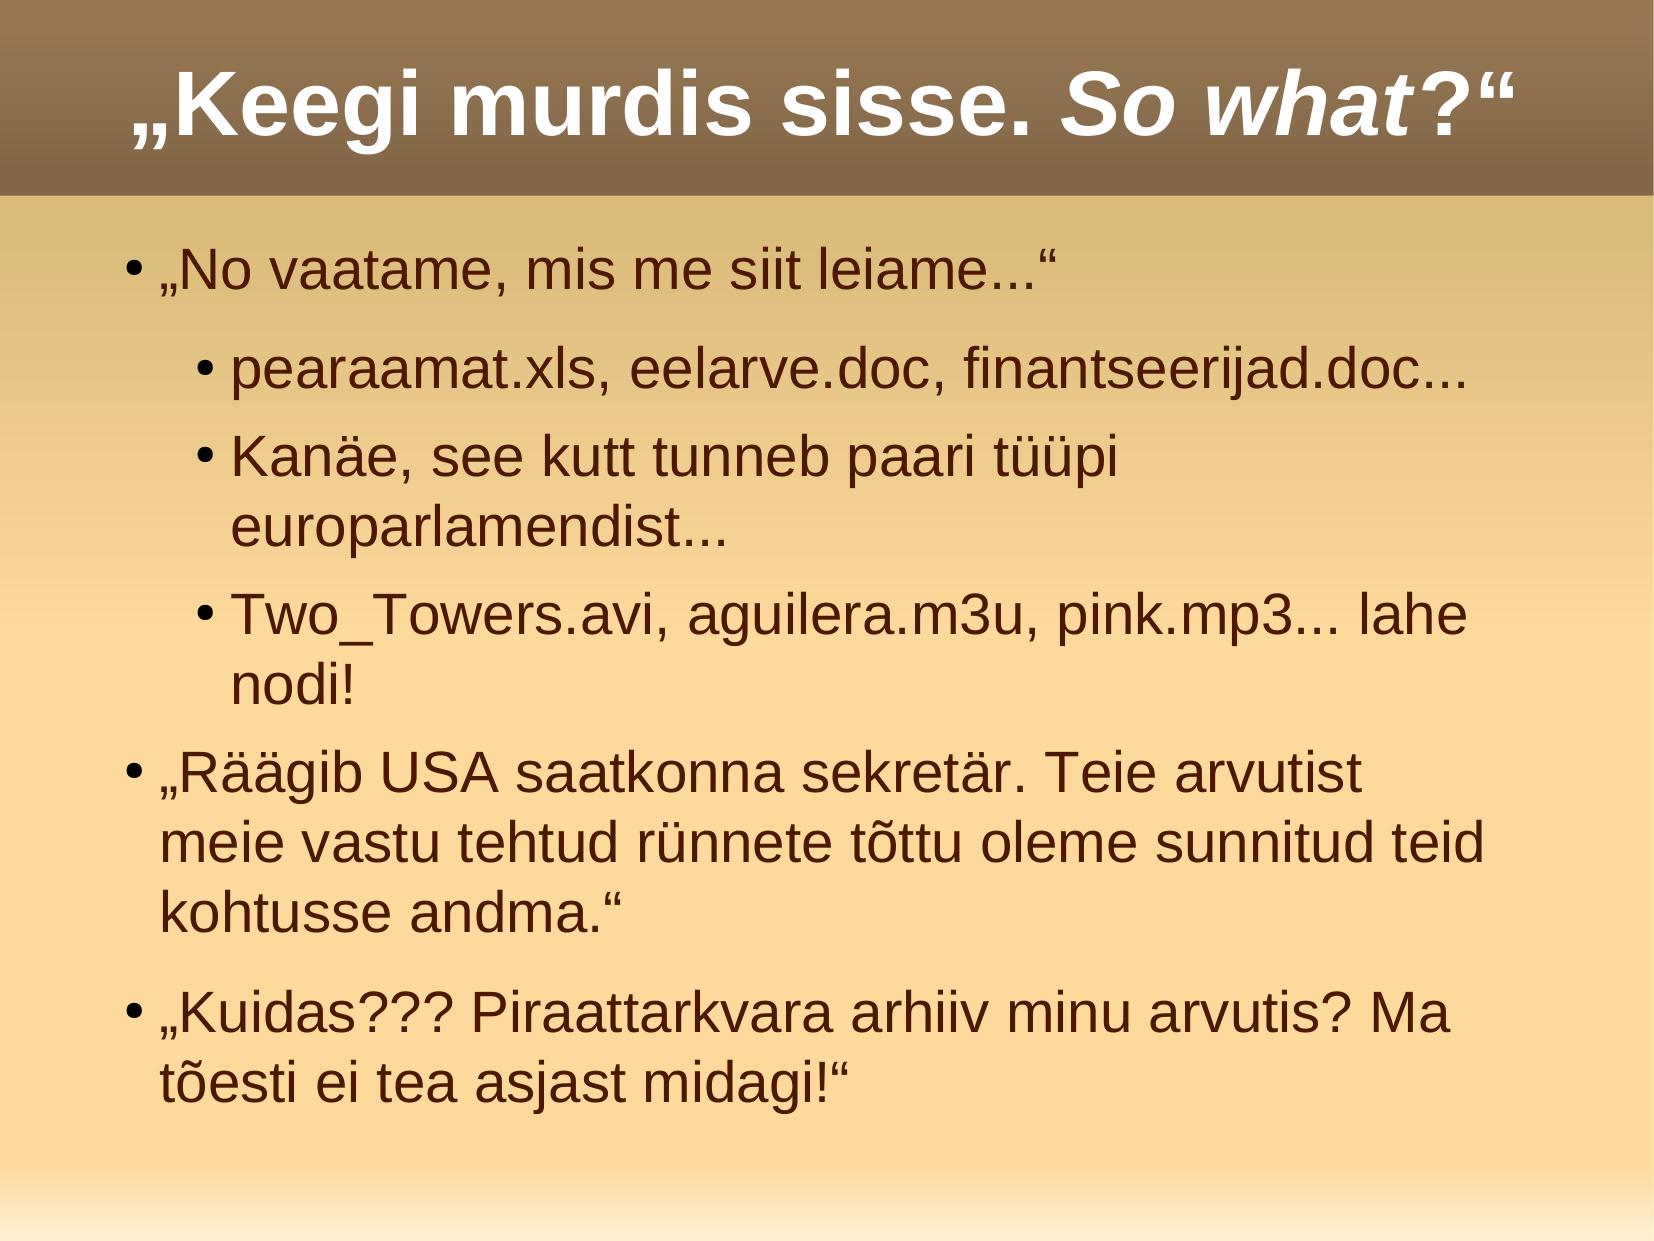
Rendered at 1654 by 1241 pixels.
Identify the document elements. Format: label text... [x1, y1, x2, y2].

list „No vaatame, mis me siit leiame...“ pearaamat.xls, eelarve.doc, finantseerijad.doc... Kanäe, see kutt tunneb paari tüüpi europarlamendist... Two_Towers.avi, aguilera.m3u, pink.mp3... lahe nodi! „Räägib USA saatkonna sekretär. Teie arvutist meie vastu tehtud rünnete tõttu oleme sunnitud teid kohtusse andma.“ „Kuidas??? Piraattarkvara arhiiv minu arvutis? Ma tõesti ei tea asjast midagi!“ [88, 236, 1501, 1114]
picture [0, 0, 1654, 1241]
title „Keegi murdis sisse. So what ?“ [118, 0, 1531, 208]
